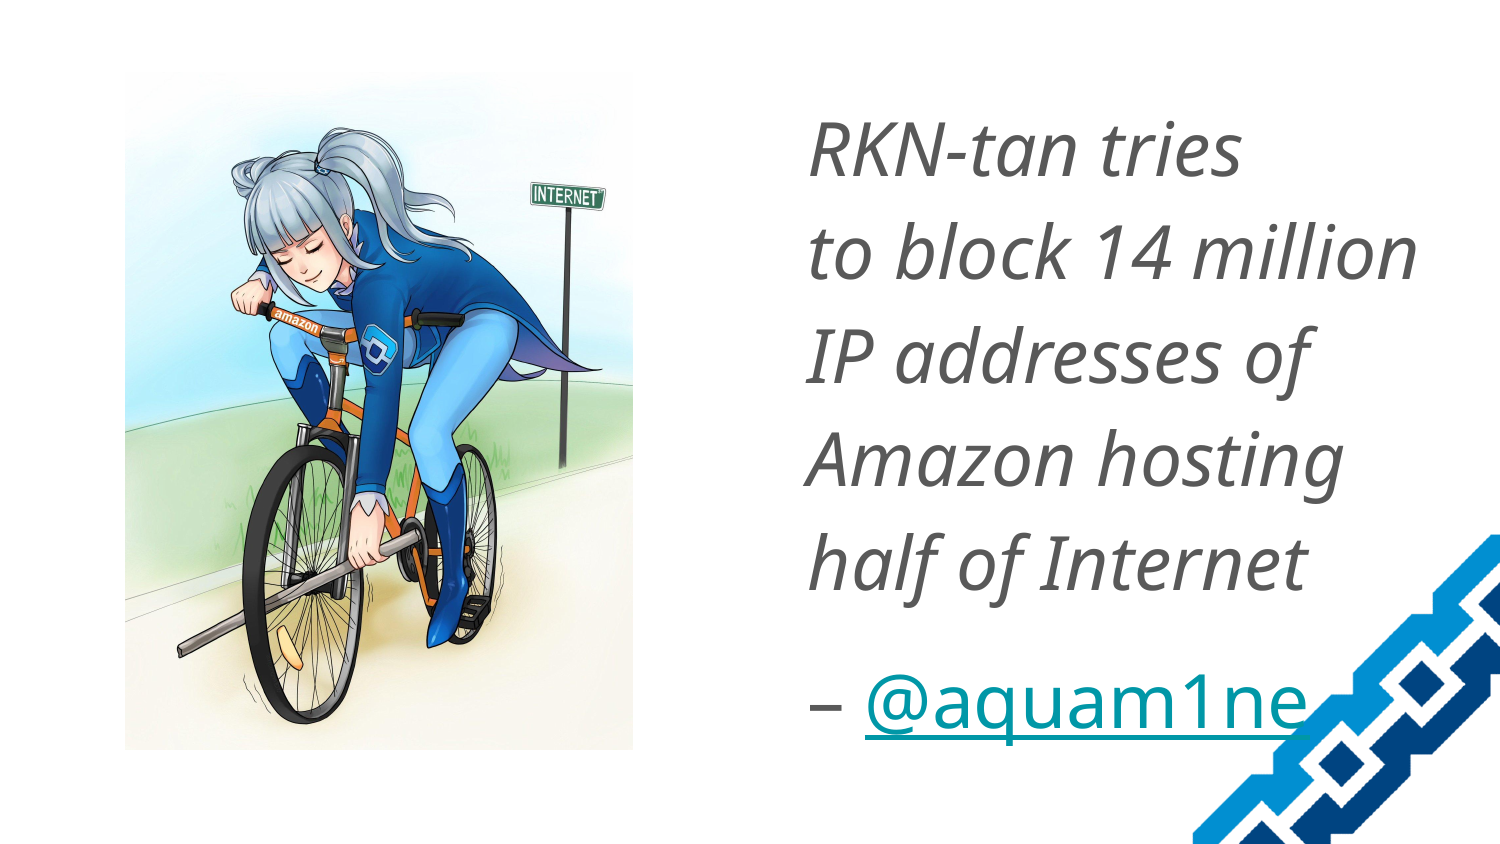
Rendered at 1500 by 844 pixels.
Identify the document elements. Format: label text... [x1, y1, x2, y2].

picture [1220, 564, 1500, 844]
picture [0, 0, 1500, 844]
list RKN-tan tries to block 14 million IP addresses of Amazon hosting half of Internet – @aquam1ne [792, 72, 1449, 750]
